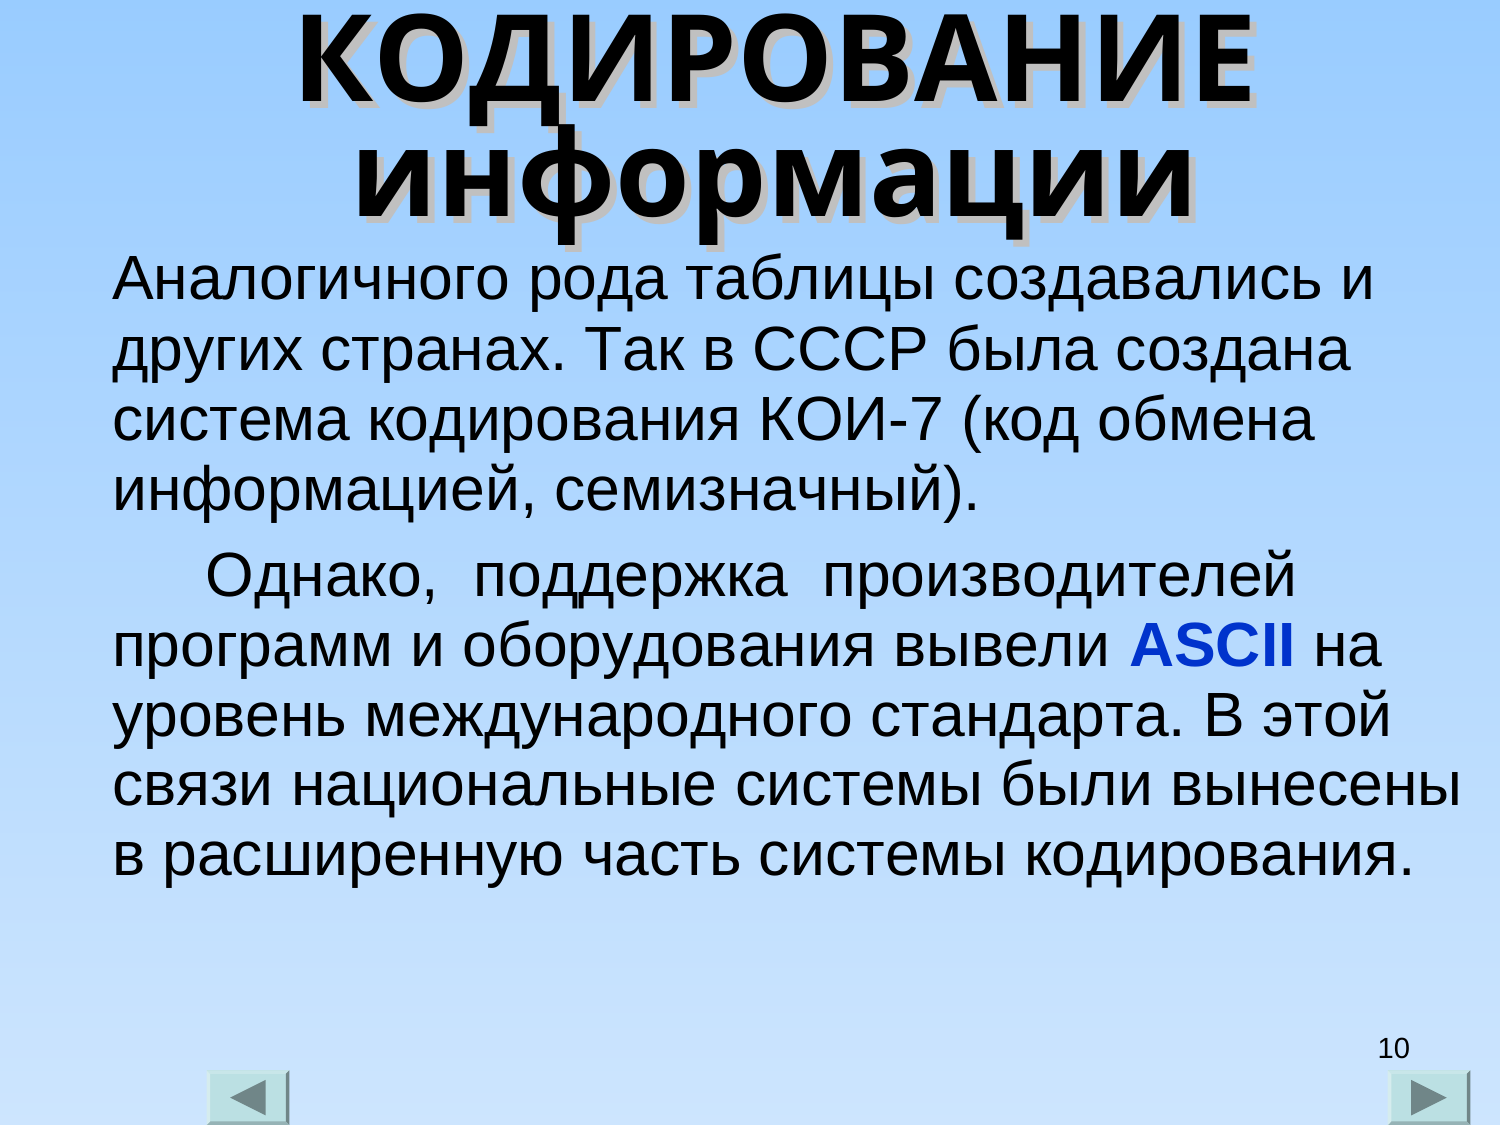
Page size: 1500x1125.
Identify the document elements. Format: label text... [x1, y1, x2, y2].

title КОДИРОВАНИЕ информации [74, 0, 1475, 231]
text_box [1389, 1070, 1471, 1125]
text_box [208, 1070, 290, 1125]
list Аналогичного рода таблицы создавались и других странах. Так в СССР была создана система кодирования КОИ-7 (код обмена информацией, семизначный). Однако, поддержка производителей программ и оборудования вывели ASCII на уровень международного стандарта. В этой связи национальные системы были вынесены в расширенную часть системы кодирования. [41, 231, 1500, 1070]
